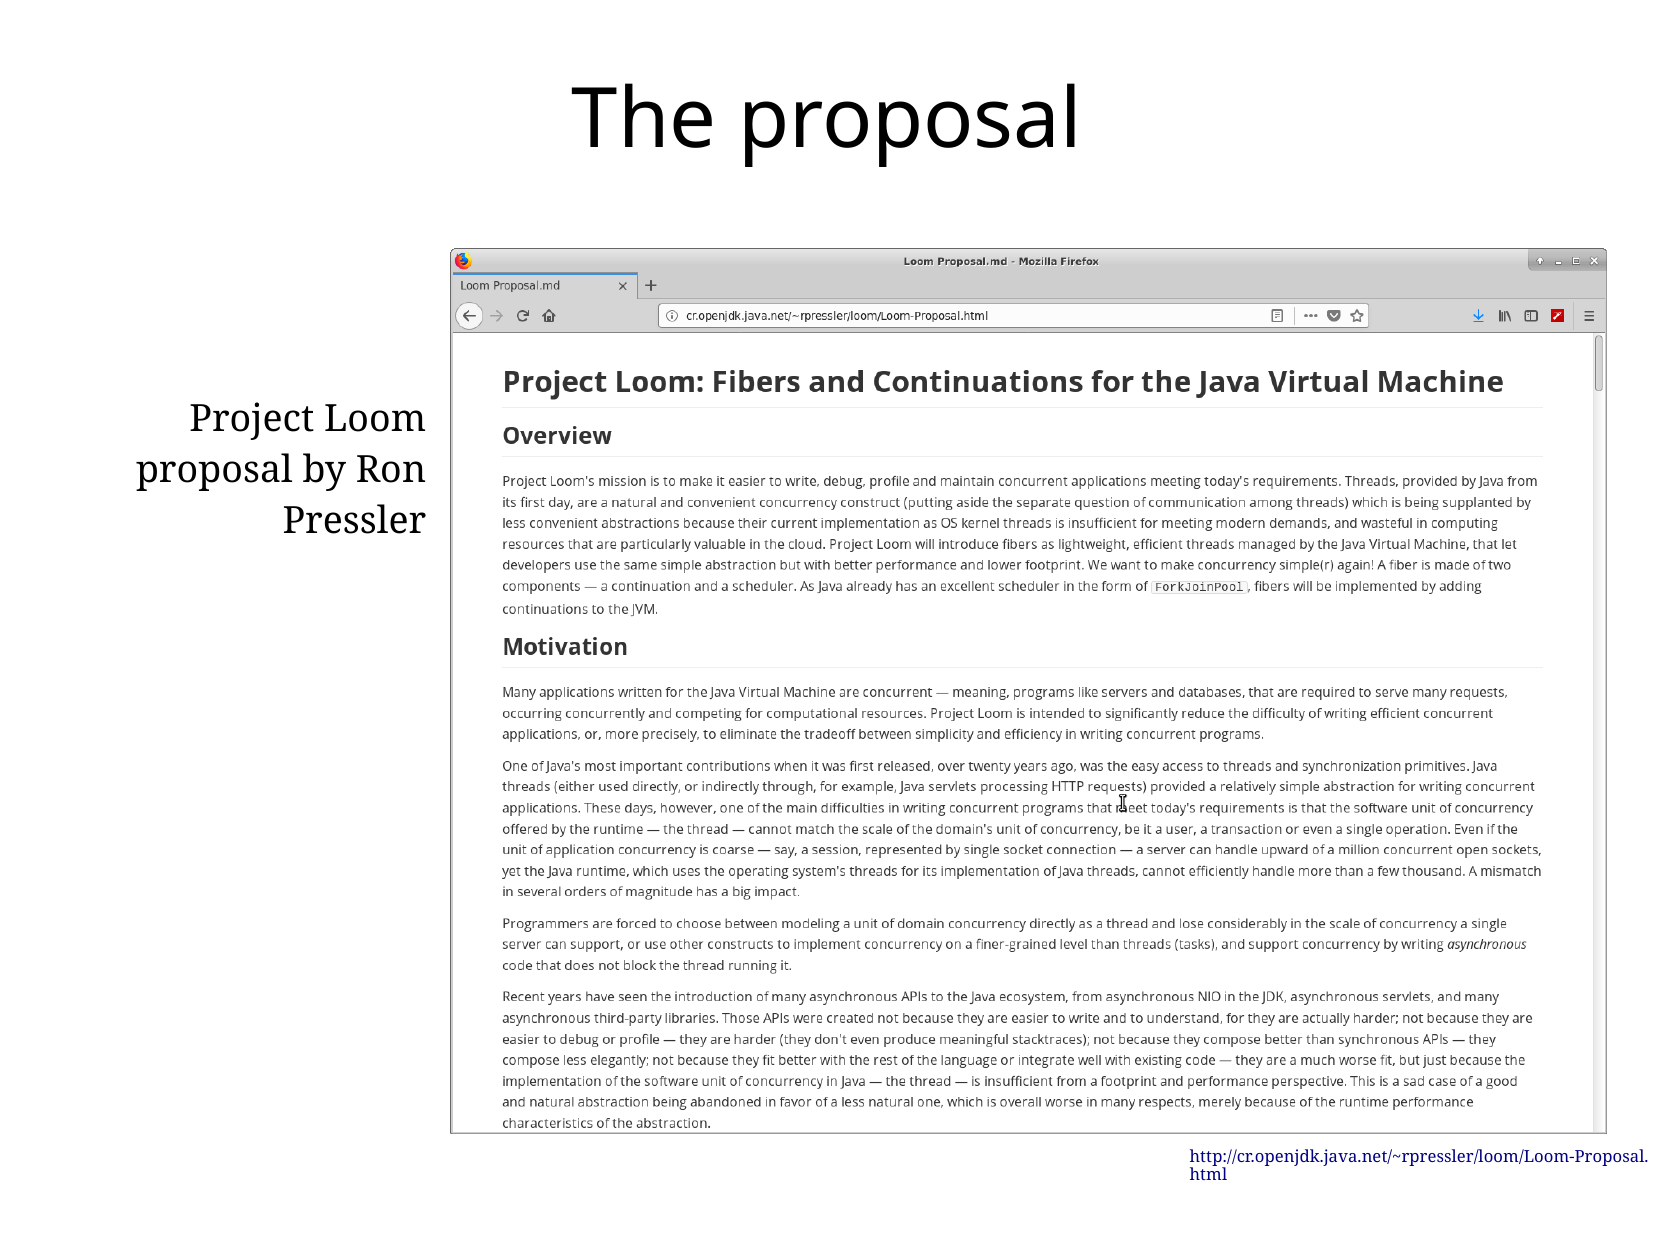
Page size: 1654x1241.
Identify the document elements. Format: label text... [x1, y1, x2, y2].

text_box Project Loom proposal by Ron Pressler [60, 383, 442, 474]
title The proposal [82, 49, 1572, 181]
text_box http://cr.openjdk.java.net/~rpressler/loom/Loom-Proposal.html [1174, 1137, 1654, 1180]
picture [450, 248, 1607, 1134]
